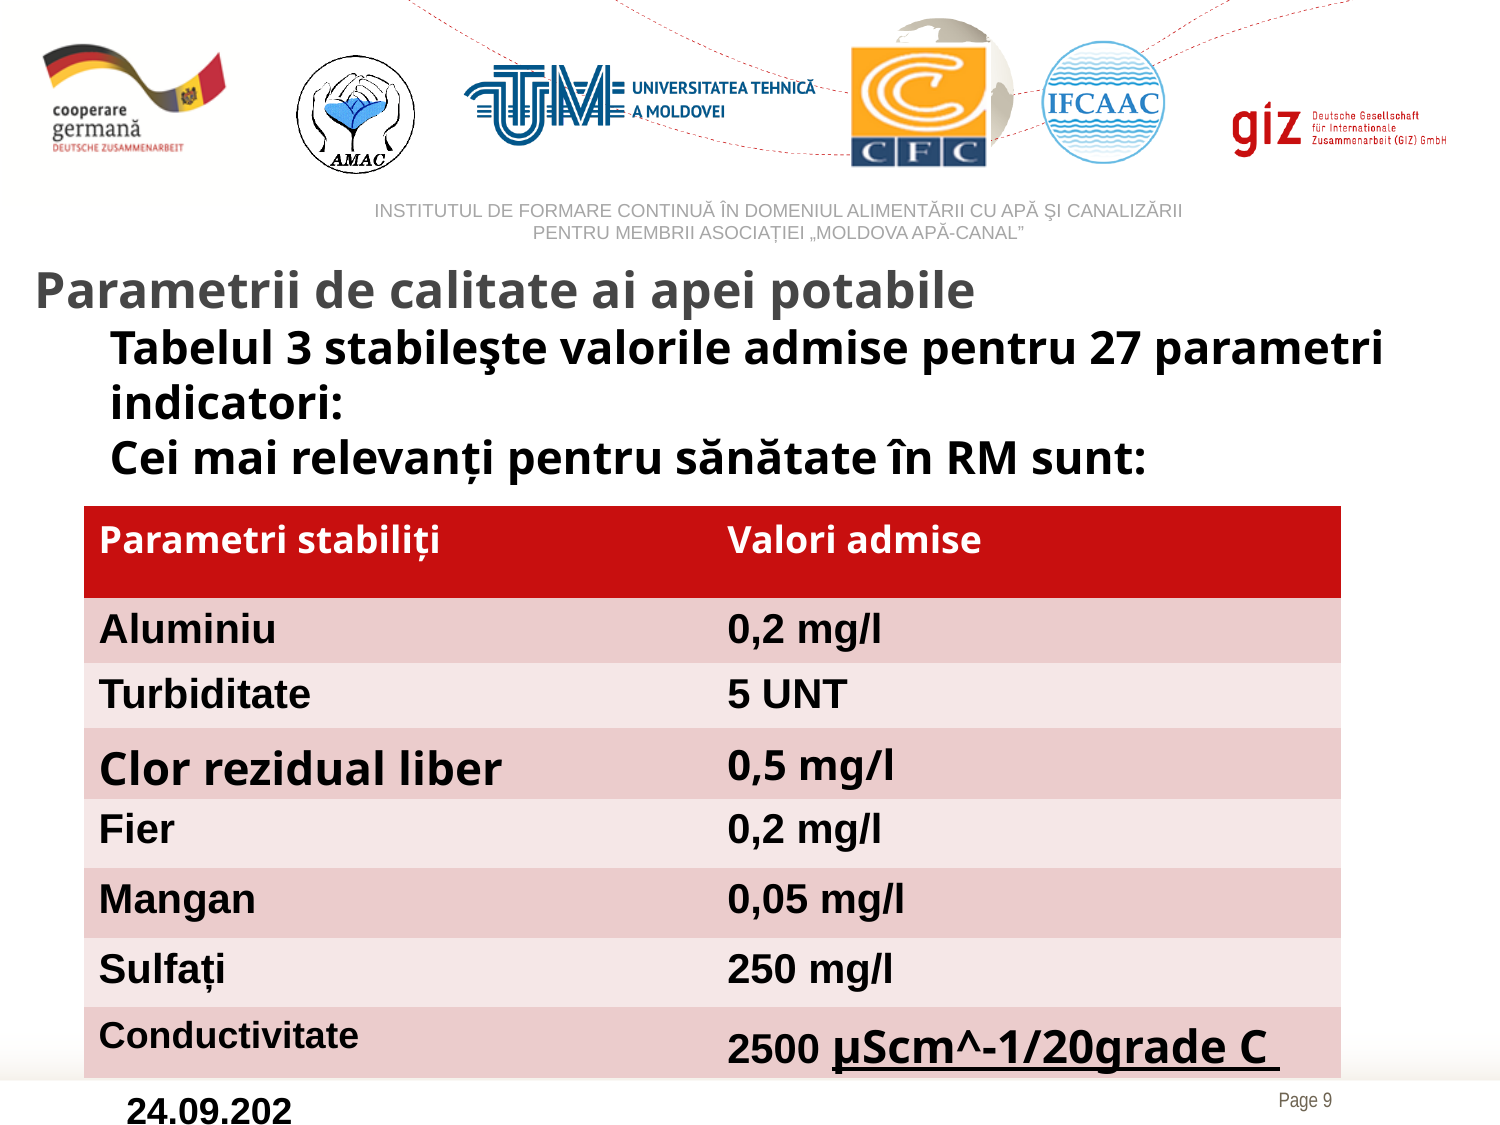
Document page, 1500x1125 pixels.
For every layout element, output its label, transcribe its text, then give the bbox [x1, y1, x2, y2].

table_cell 2500 µScm^-1/20grade C [712, 1007, 1341, 1078]
table_cell 0,2 mg/l [712, 799, 1341, 868]
table_cell 0,2 mg/l [712, 598, 1341, 663]
table_cell 250 mg/l [712, 938, 1341, 1007]
title Parametrii de calitate ai apei potabile Tabelul 3 stabileşte valorile admise pentru 27 parametri indicatori: Cei mai relevanți pentru sănătate în RM sunt: [19, 251, 1470, 976]
table_header Valori admise [712, 506, 1341, 598]
table_cell Conductivitate [84, 1007, 712, 1078]
table_cell Clor rezidual liber [84, 728, 712, 799]
text_box INSTITUTUL DE FORMARE CONTINUĂ ÎN DOMENIUL ALIMENTĂRII CU APĂ ŞI CANALIZĂRII PENTRU MEMBRII ASOCIAȚIEI „MOLDOVA APĂ-CANAL” [190, 170, 1366, 251]
table_cell 0,05 mg/l [712, 868, 1341, 938]
table_cell 5 UNT [712, 663, 1341, 728]
table_cell Aluminiu [84, 598, 712, 663]
table_cell 0,5 mg/l [712, 728, 1341, 799]
table_cell Sulfați [84, 938, 712, 1007]
table_cell Mangan [84, 868, 712, 938]
slide_number 14.07.2021 [111, 1079, 324, 1120]
table_header Parametri stabiliţi [84, 506, 712, 598]
table_cell Fier [84, 799, 712, 868]
picture [0, 959, 1500, 1081]
table_cell Turbiditate [84, 663, 712, 728]
picture [0, 0, 1500, 206]
